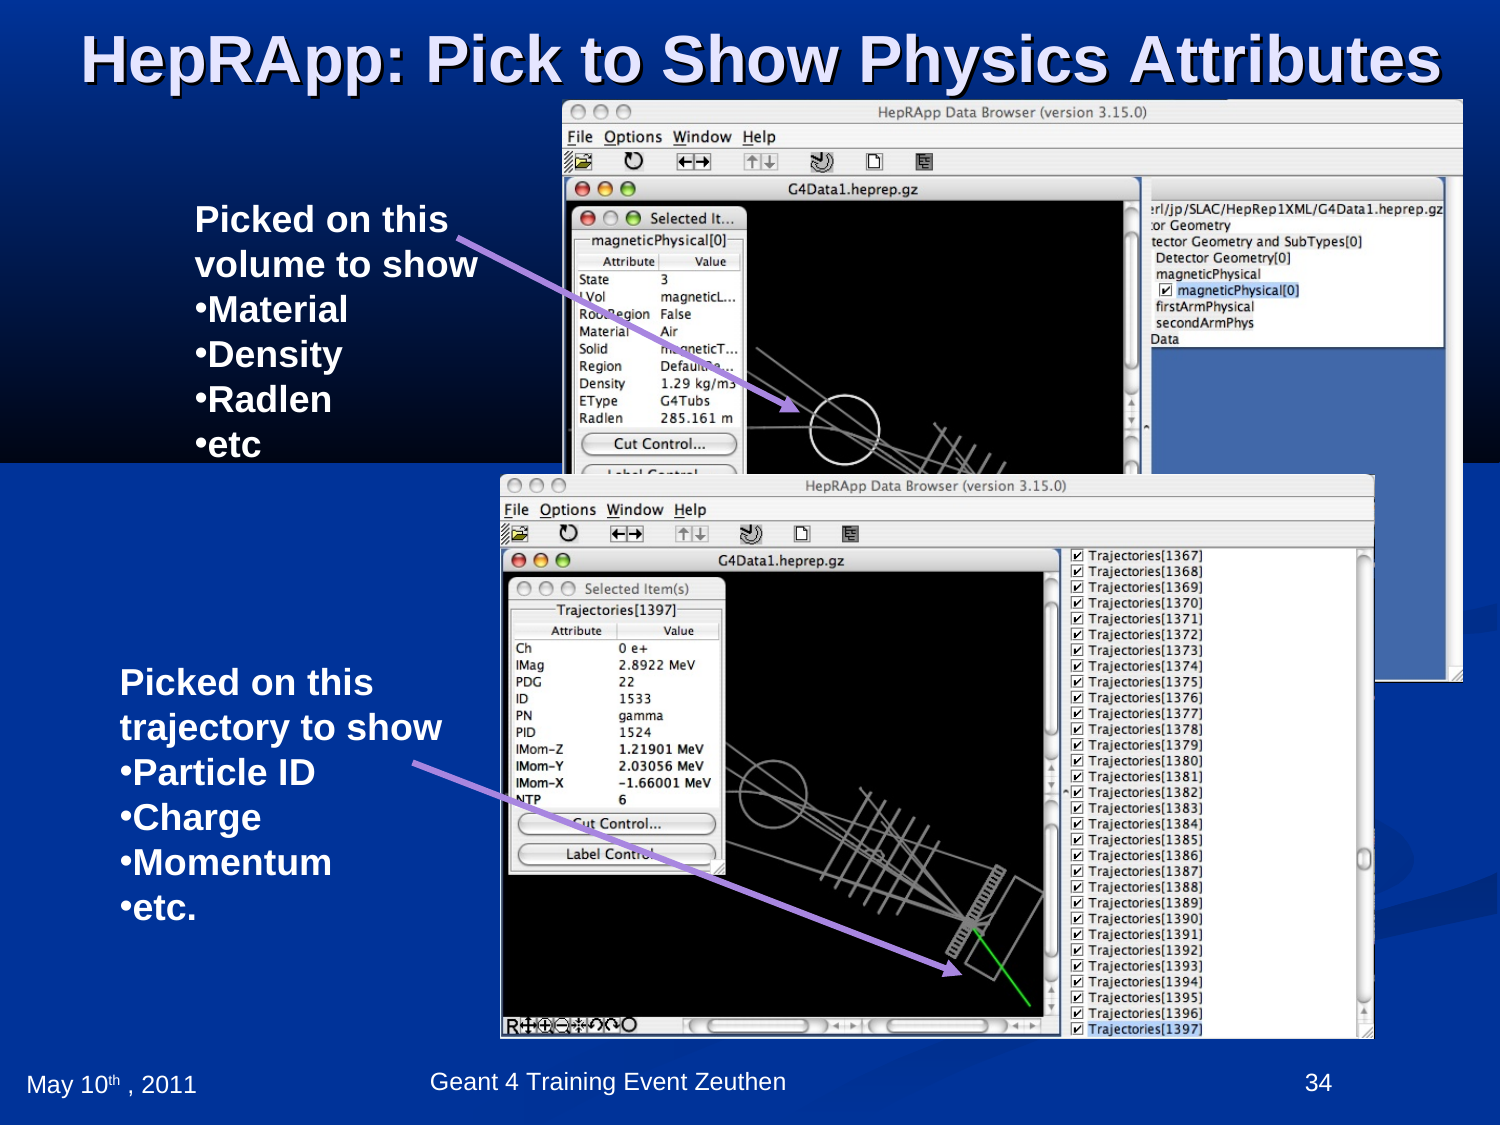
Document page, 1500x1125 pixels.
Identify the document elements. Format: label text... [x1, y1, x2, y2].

text_box Picked on this trajectory to show Particle ID Charge Momentum etc. [119, 649, 508, 936]
title HepRApp: Pick to Show Physics Attributes [50, 8, 1476, 104]
text_box Picked on this volume to show Material Density Radlen etc [194, 187, 508, 473]
picture [500, 104, 1463, 1039]
